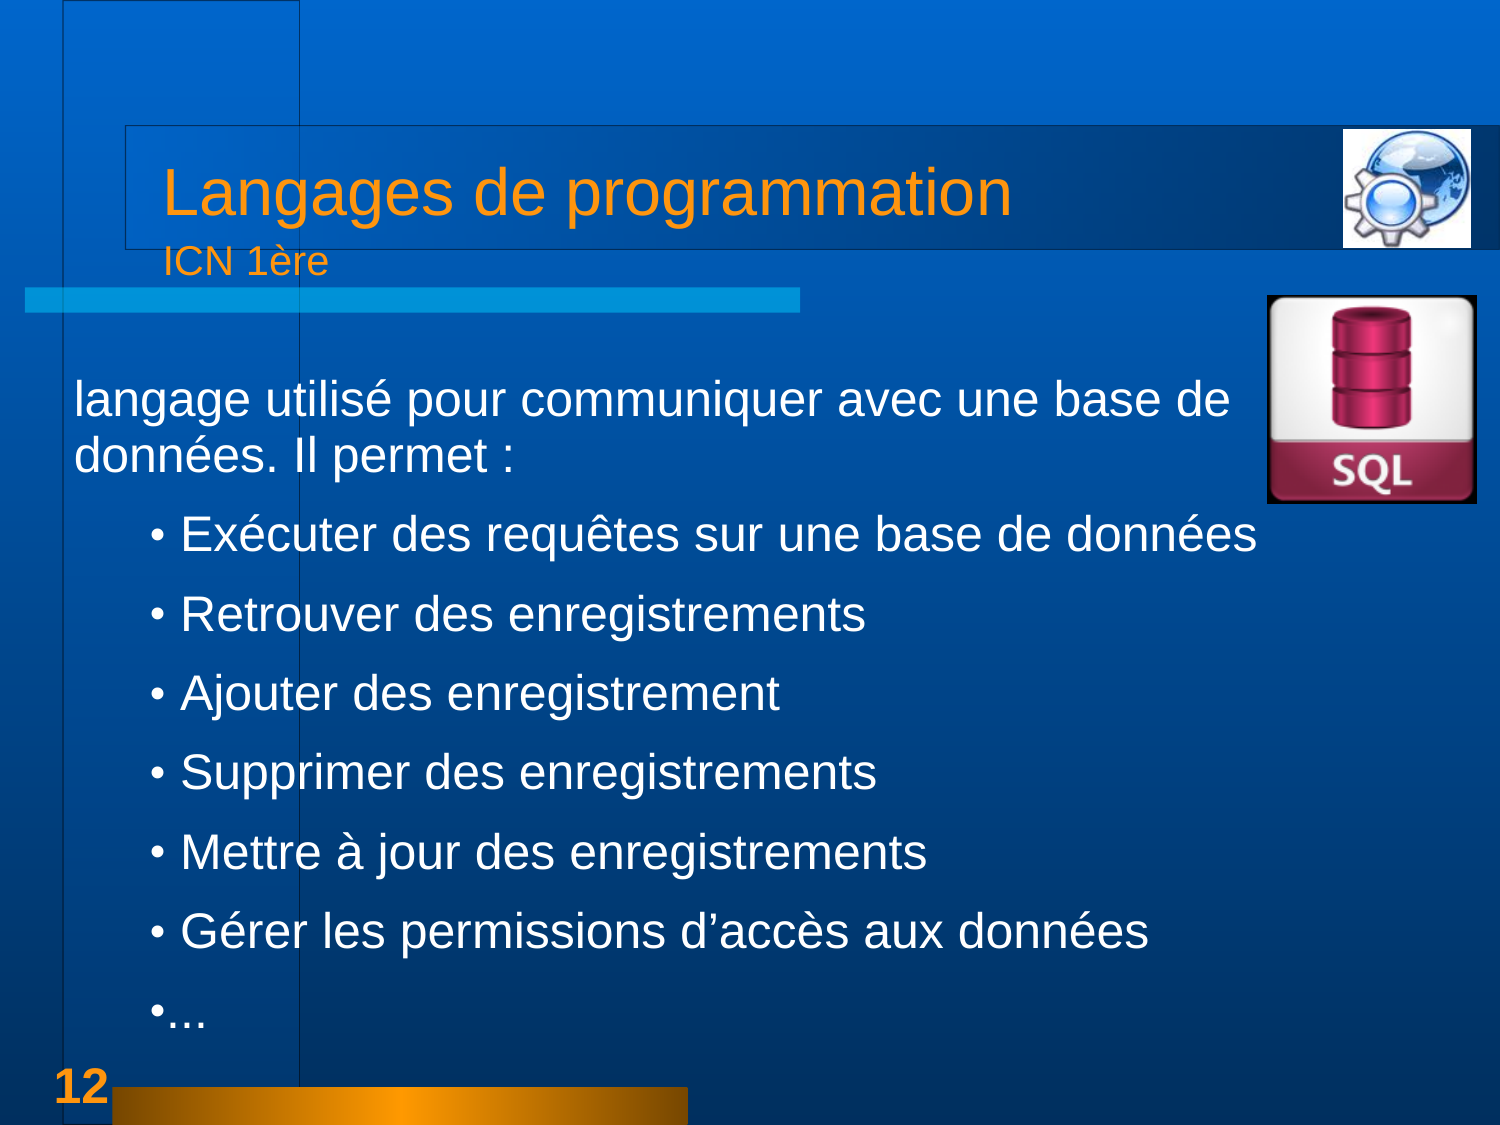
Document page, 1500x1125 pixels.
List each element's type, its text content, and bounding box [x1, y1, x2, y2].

picture [1267, 295, 1477, 504]
text_box langage utilisé pour communiquer avec une base de données. Il permet : Exécuter des requêtes sur une base de données Retrouver des enregistrements Ajouter des enregistrement Supprimer des enregistrements Mettre à jour des enregistrements Gérer les permissions d’accès aux données ... [59, 364, 1388, 1046]
picture [1343, 129, 1471, 248]
